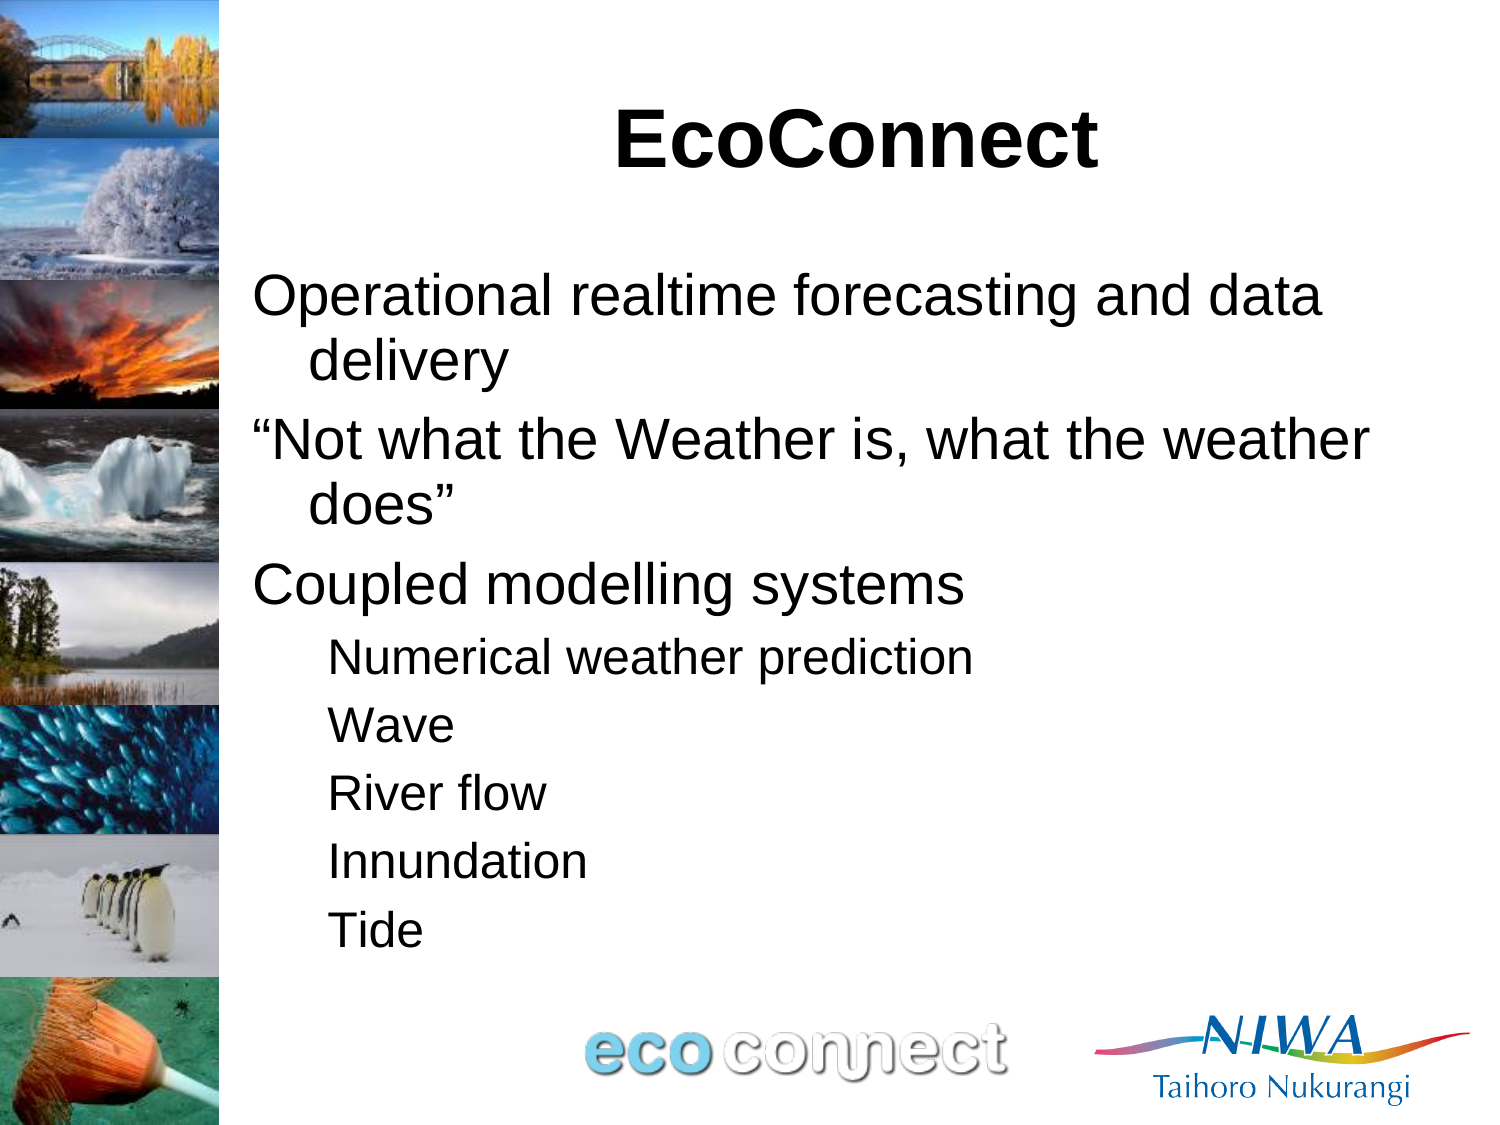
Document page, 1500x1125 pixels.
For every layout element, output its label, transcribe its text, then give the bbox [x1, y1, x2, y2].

list Operational realtime forecasting and data delivery “Not what the Weather is, what the weather does” Coupled modelling systems Numerical weather prediction Wave River flow Innundation Tide [252, 262, 1459, 1027]
picture [0, 0, 219, 1125]
picture [561, 1027, 1030, 1098]
picture [1092, 1013, 1472, 1106]
title EcoConnect [253, 38, 1459, 240]
